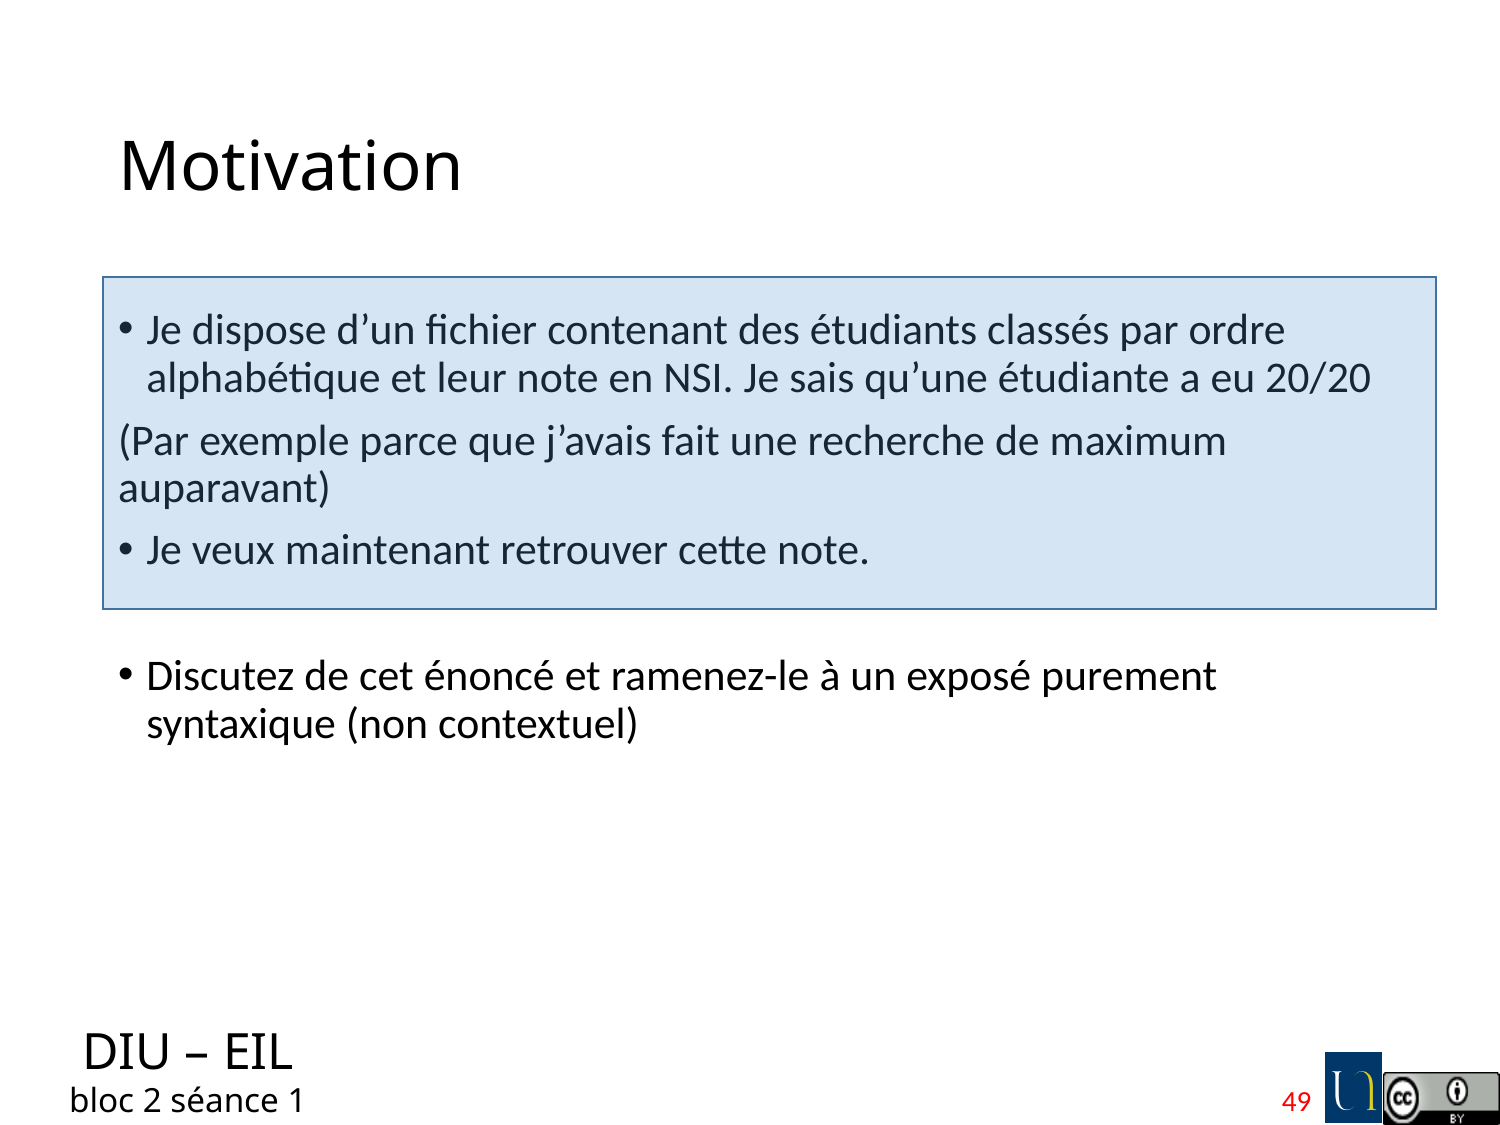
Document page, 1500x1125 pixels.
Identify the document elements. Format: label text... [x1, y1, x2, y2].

title Motivation [103, 59, 1397, 277]
list Je dispose d’un fichier contenant des étudiants classés par ordre alphabétique et leur note en NSI. Je sais qu’une étudiante a eu 20/20 (Par exemple parce que j’avais fait une recherche de maximum auparavant) Je veux maintenant retrouver cette note. Discutez de cet énoncé et ramenez-le à un exposé purement syntaxique (non contextuel) [103, 610, 1397, 1014]
picture [1325, 1052, 1382, 1123]
text_box [103, 277, 1436, 610]
picture [1383, 1072, 1500, 1125]
slide_number <numéro> [1240, 1070, 1327, 1125]
